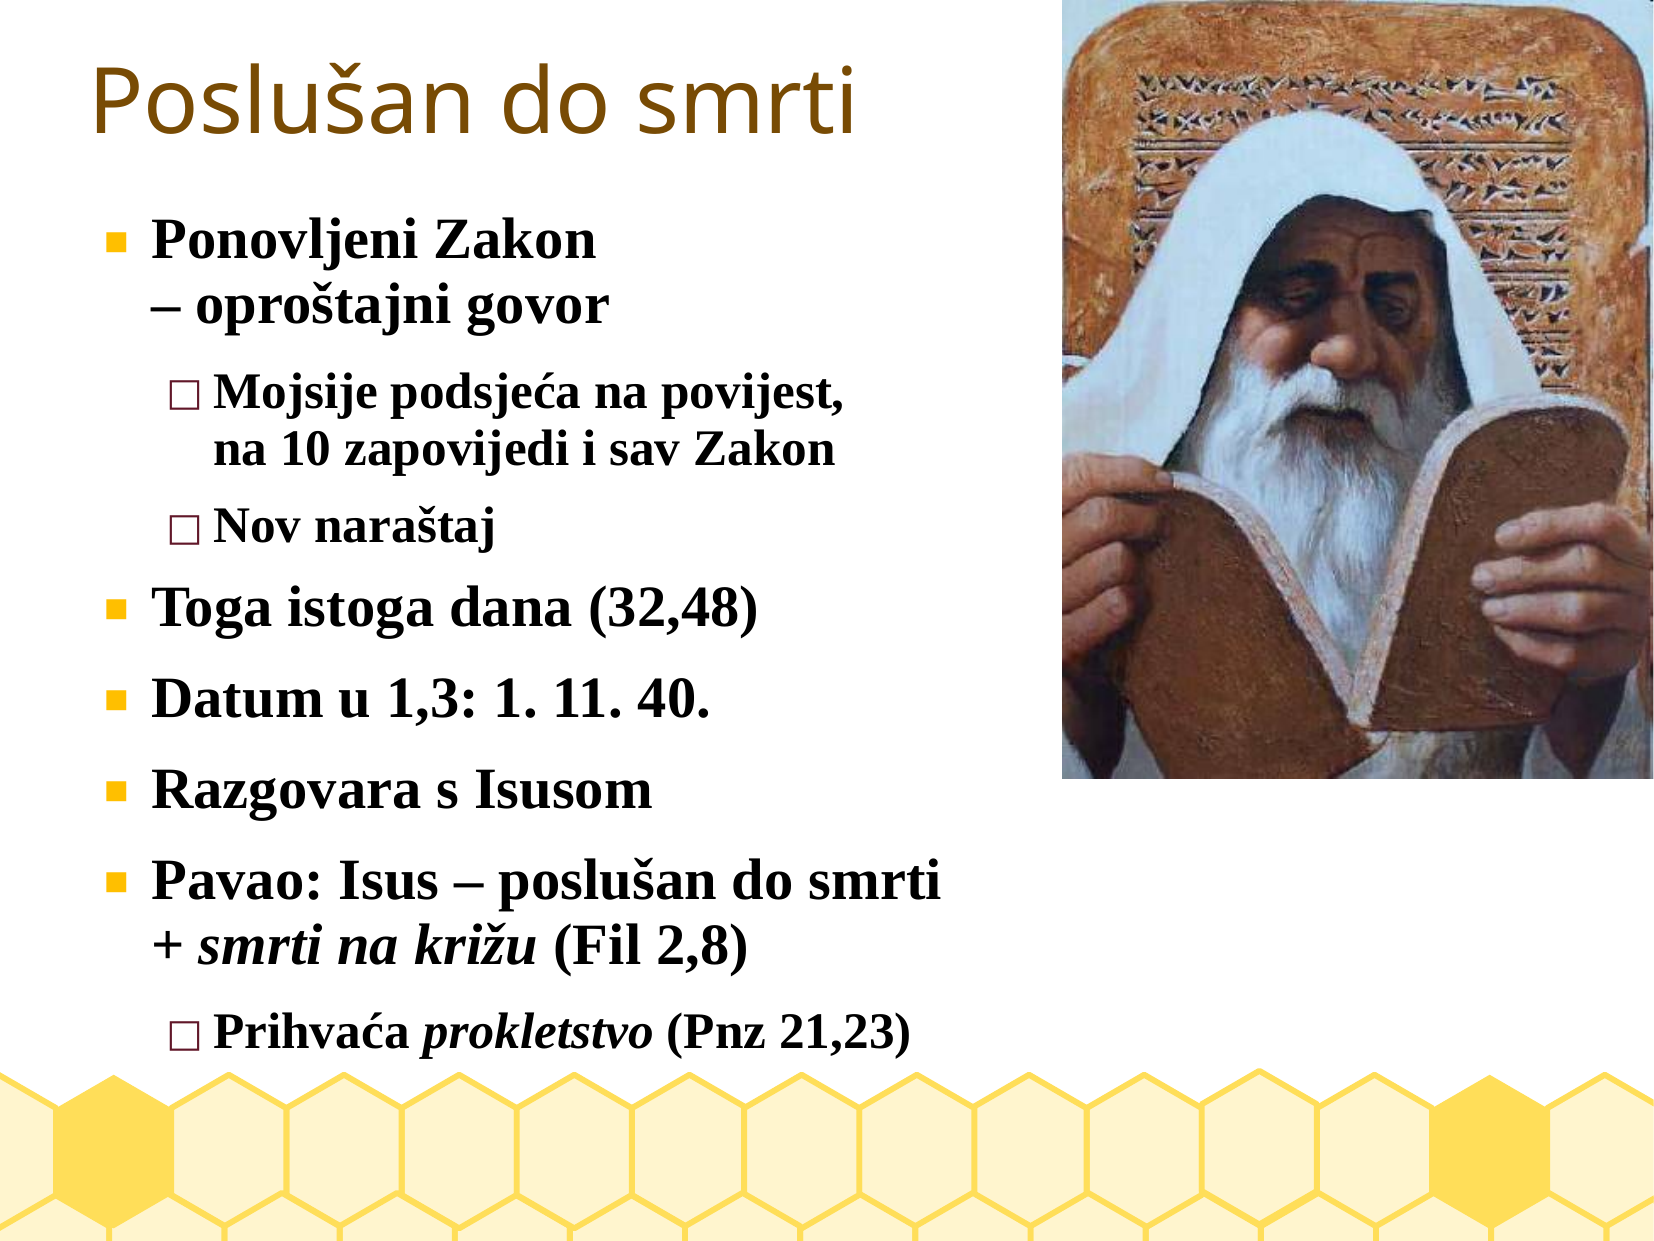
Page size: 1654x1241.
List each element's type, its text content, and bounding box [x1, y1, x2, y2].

list Ponovljeni Zakon – oproštajni govor Mojsije podsjeća na povijest, na 10 zapovijedi i sav Zakon Nov naraštaj Toga istoga dana (32,48) Datum u 1,3: 1. 11. 40. Razgovara s Isusom Pavao: Isus – poslušan do smrti + smrti na križu (Fil 2,8) Prihvaća prokletstvo (Pnz 21,23) [88, 206, 1565, 1063]
picture [1062, 0, 1654, 779]
title Poslušan do smrti [88, 0, 1062, 197]
